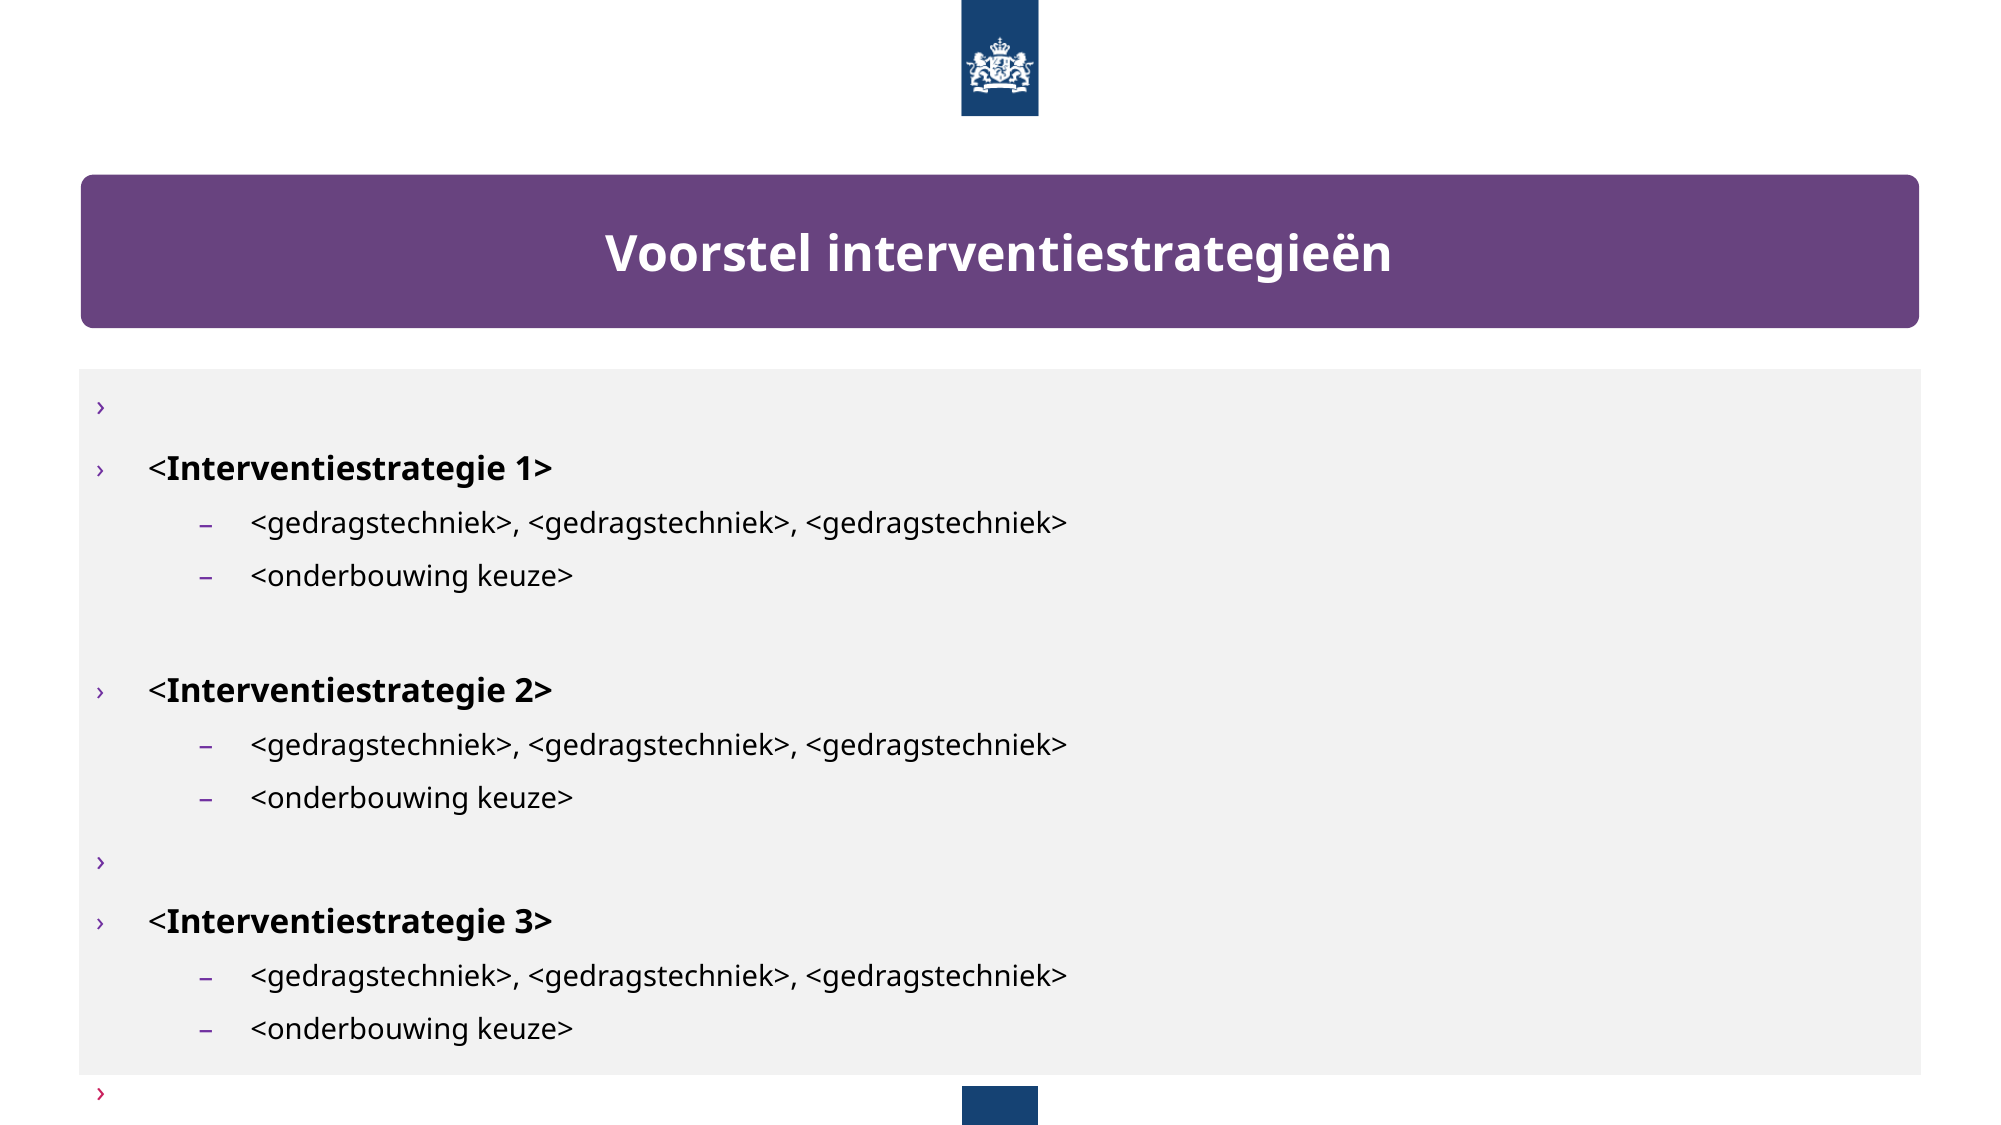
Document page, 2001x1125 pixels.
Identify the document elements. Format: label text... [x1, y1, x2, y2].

text_box <Interventiestrategie 1> <gedragstechniek>, <gedragstechniek>, <gedragstechniek> <onderbouwing keuze> <Interventiestrategie 2> <gedragstechniek>, <gedragstechniek>, <gedragstechniek> <onderbouwing keuze> <Interventiestrategie 3> <gedragstechniek>, <gedragstechniek>, <gedragstechniek> <onderbouwing keuze> [80, 370, 1919, 1073]
text_box Voorstel interventiestrategieën [80, 174, 1920, 329]
